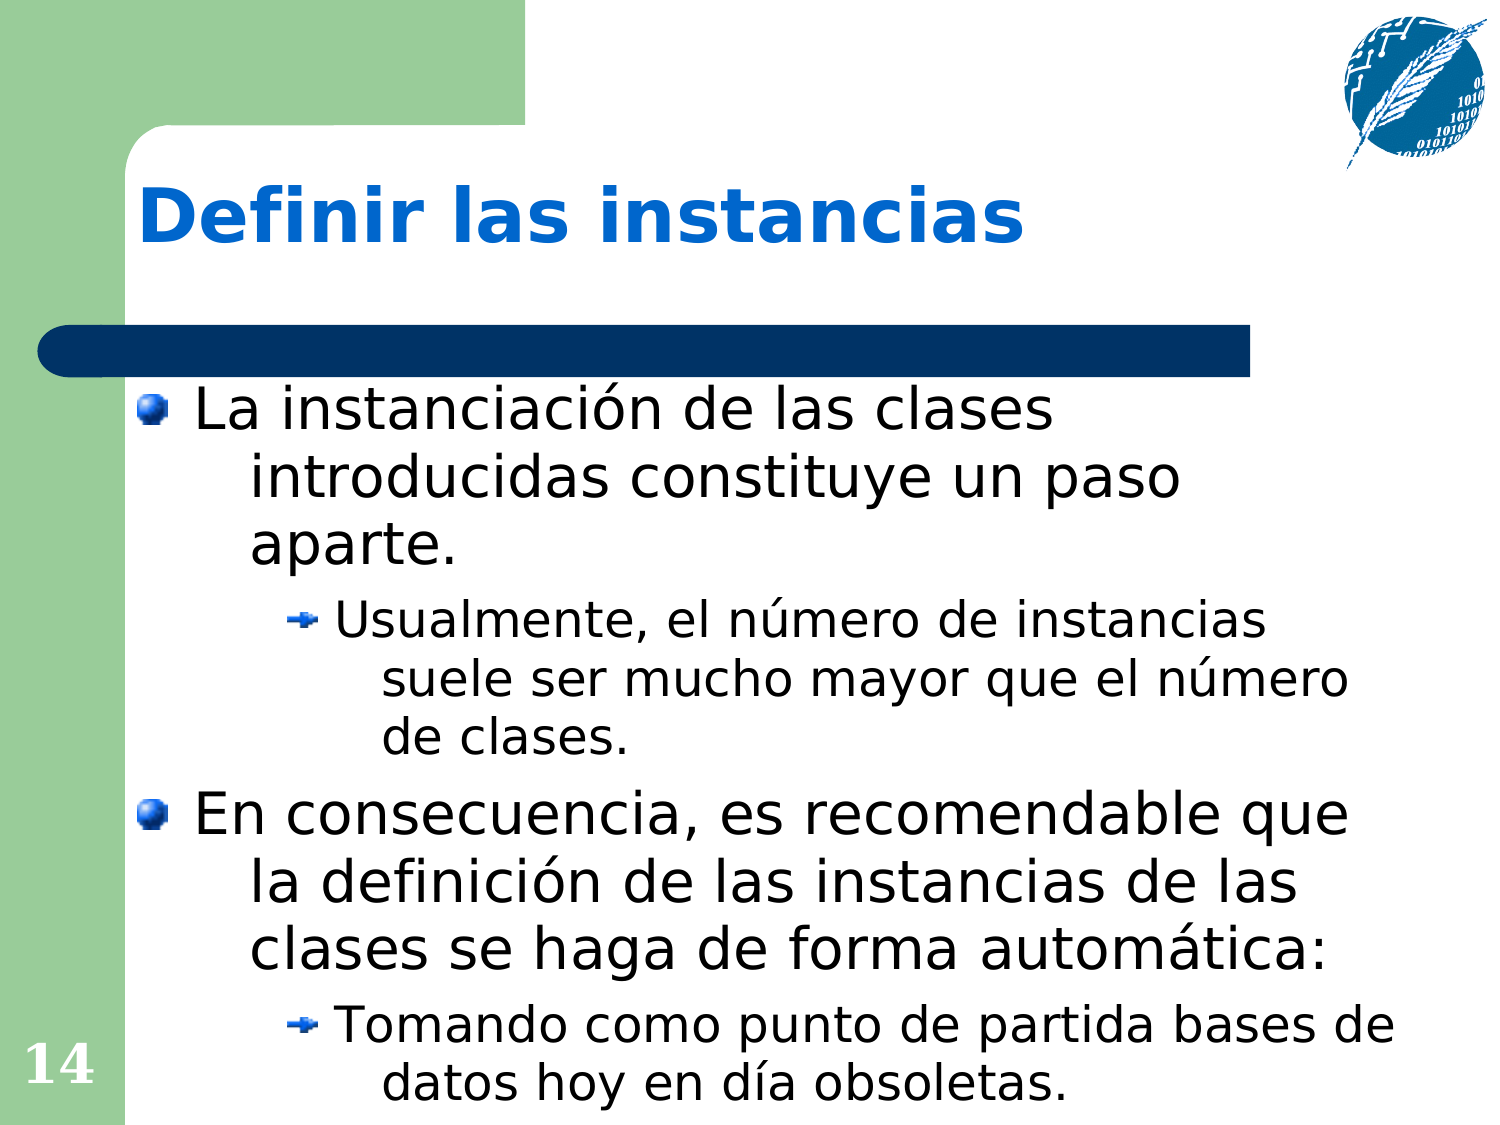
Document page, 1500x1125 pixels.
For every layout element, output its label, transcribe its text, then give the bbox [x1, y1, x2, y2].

picture [1436, 127, 1450, 136]
title Definir las instancias [136, 136, 1414, 301]
list La instanciación de las clases introducidas constituye un paso aparte. Usualmente, el número de instancias suele ser mucho mayor que el número de clases. En consecuencia, es recomendable que la definición de las instancias de las clases se haga de forma automática: Tomando como punto de partida bases de datos hoy en día obsoletas. Aplicando técnicas de extracción de información a un cuerpo de datos. [137, 375, 1400, 1116]
picture [1433, 139, 1440, 147]
picture [1416, 140, 1425, 149]
picture [1341, 15, 1487, 172]
picture [1427, 138, 1431, 148]
